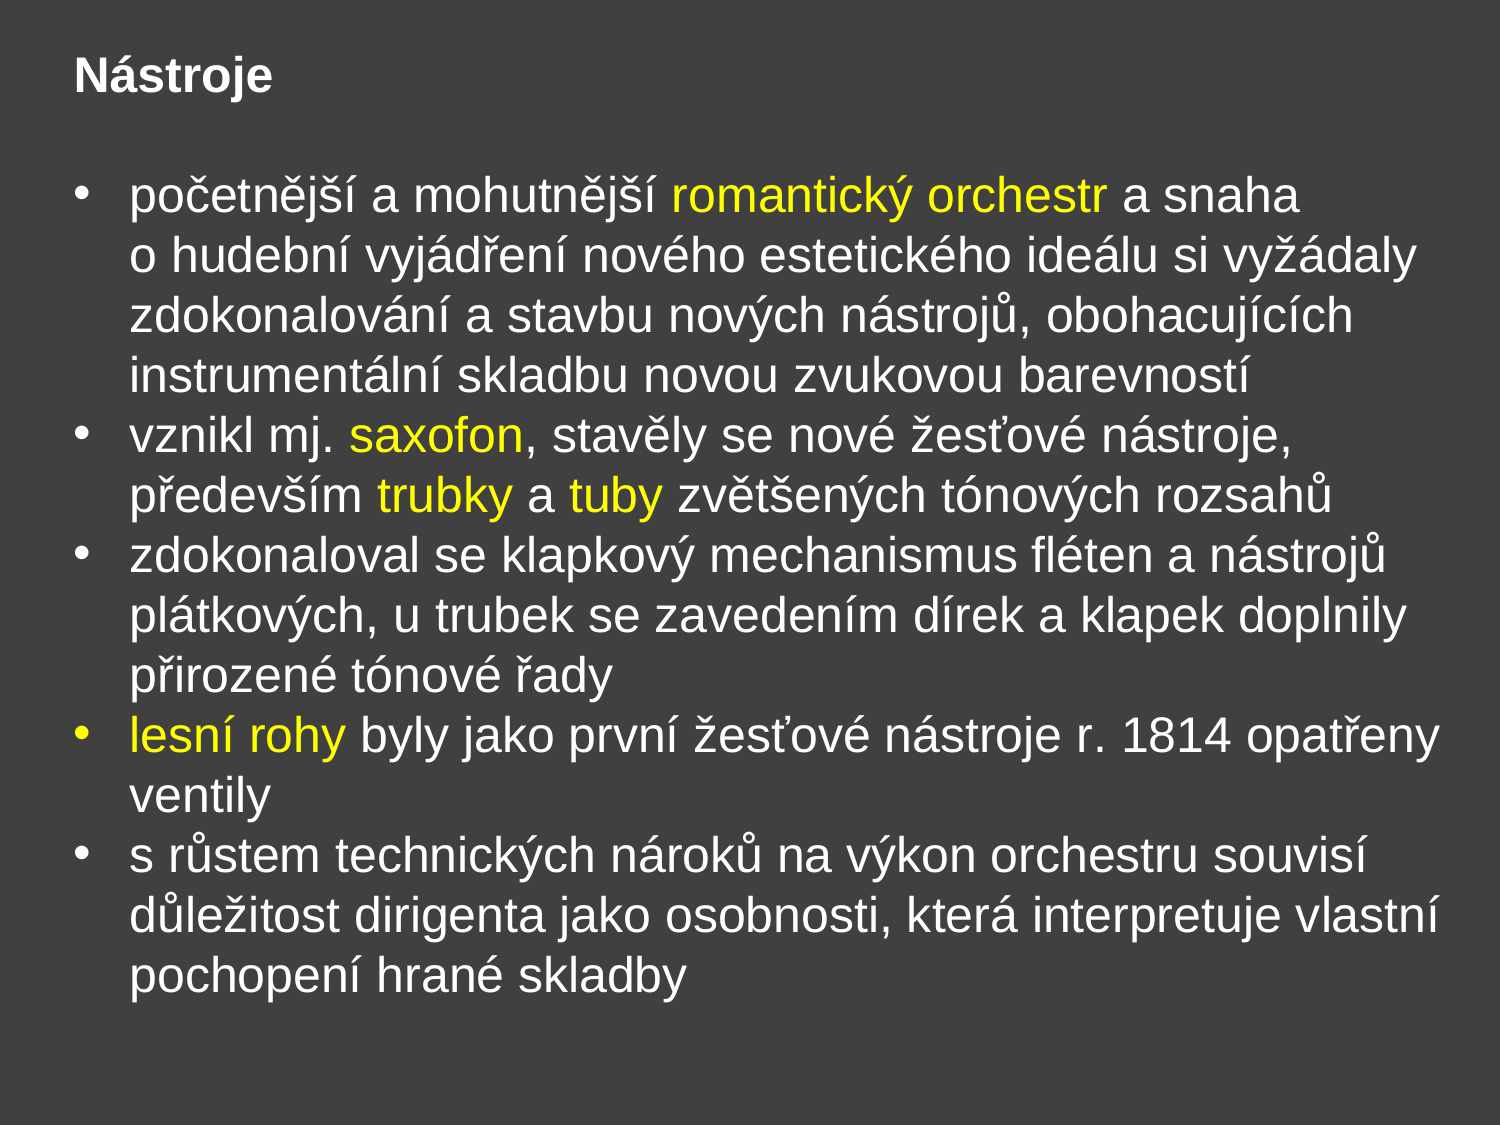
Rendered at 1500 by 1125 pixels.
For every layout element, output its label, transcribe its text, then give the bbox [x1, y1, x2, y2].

list Nástroje početnější a mohutnější romantický orchestr a snaha o hudební vyjádření nového estetického ideálu si vyžádaly zdokonalování a stavbu nových nástrojů, obohacujících instrumentální skladbu novou zvukovou barevností vznikl mj. saxofon, stavěly se nové žesťové nástroje, především trubky a tuby zvětšených tónových rozsahů zdokonaloval se klapkový mechanismus fléten a nástrojů plátkových, u trubek se zavedením dírek a klapek doplnily přirozené tónové řady lesní rohy byly jako první žesťové nástroje r. 1814 opatřeny ventily s růstem technických nároků na výkon orchestru souvisí důležitost dirigenta jako osobnosti, která interpretuje vlastní pochopení hrané skladby [58, 35, 1471, 1125]
